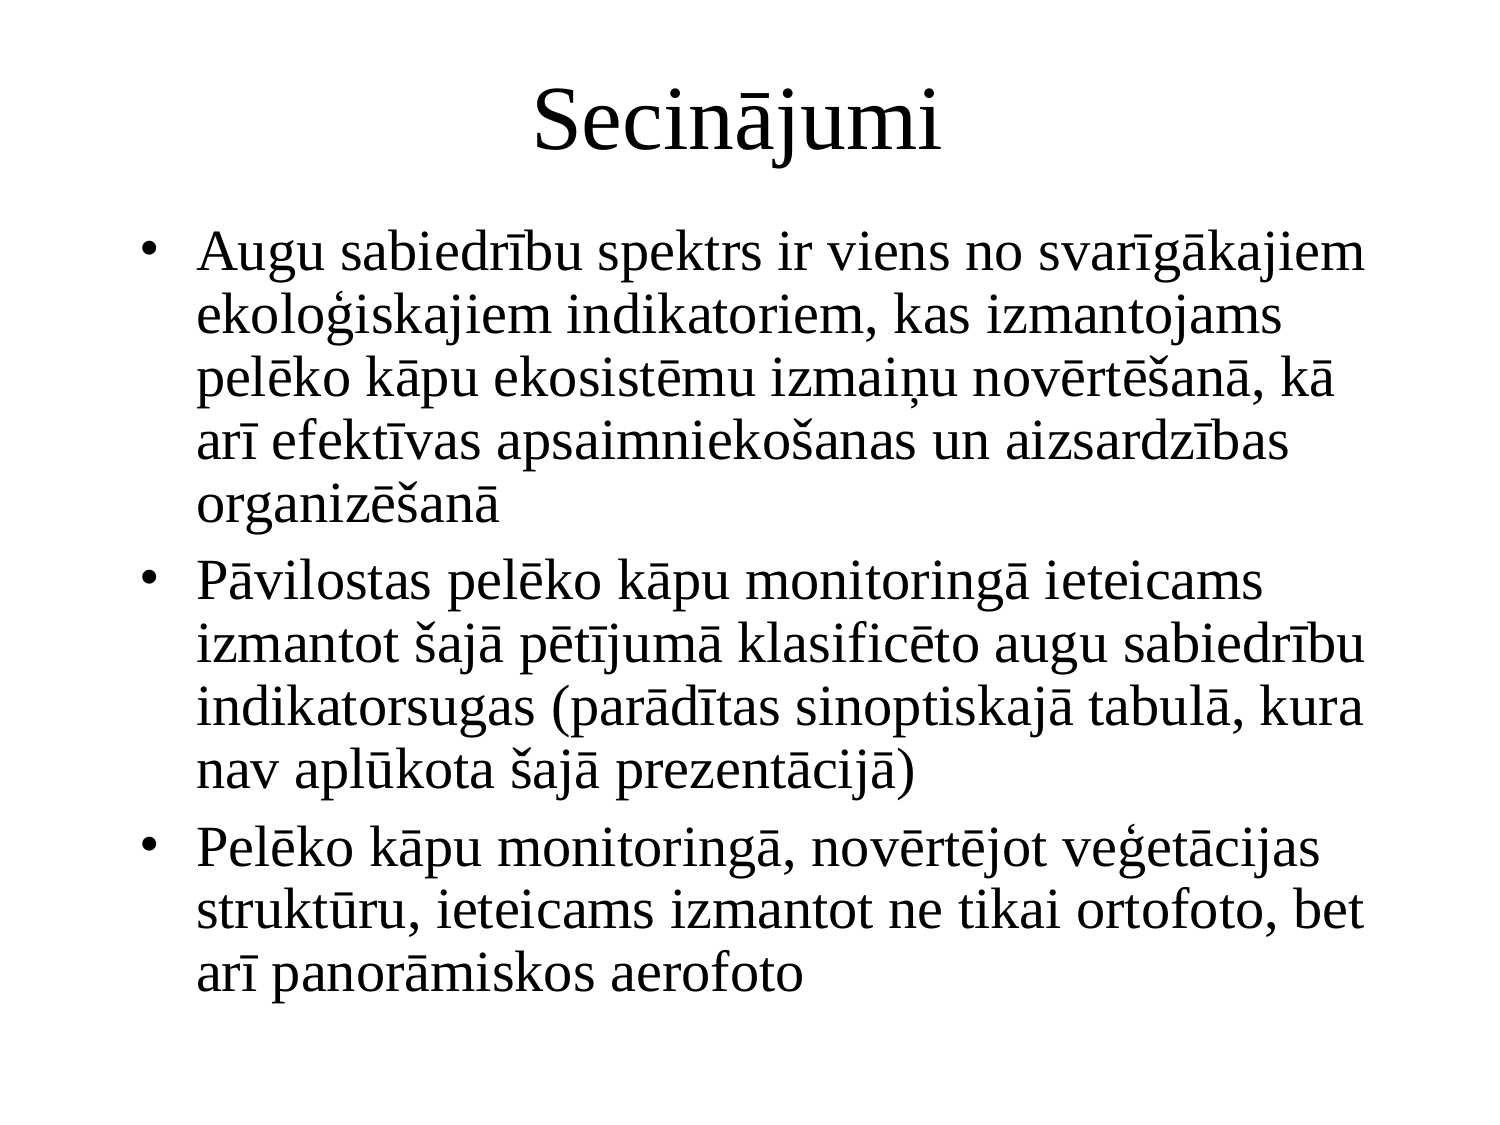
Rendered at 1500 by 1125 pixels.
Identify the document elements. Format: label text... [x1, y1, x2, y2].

list Augu sabiedrību spektrs ir viens no svarīgākajiem ekoloģiskajiem indikatoriem, kas izmantojams pelēko kāpu ekosistēmu izmaiņu novērtēšanā, kā arī efektīvas apsaimniekošanas un aizsardzības organizēšanā Pāvilostas pelēko kāpu monitoringā ieteicams izmantot šajā pētījumā klasificēto augu sabiedrību indikatorsugas (parādītas sinoptiskajā tabulā, kura nav aplūkota šajā prezentācijā) Pelēko kāpu monitoringā, novērtējot veģetācijas struktūru, ieteicams izmantot ne tikai ortofoto, bet arī panorāmiskos aerofoto [125, 212, 1401, 1088]
title Secinājumi [99, 37, 1375, 188]
